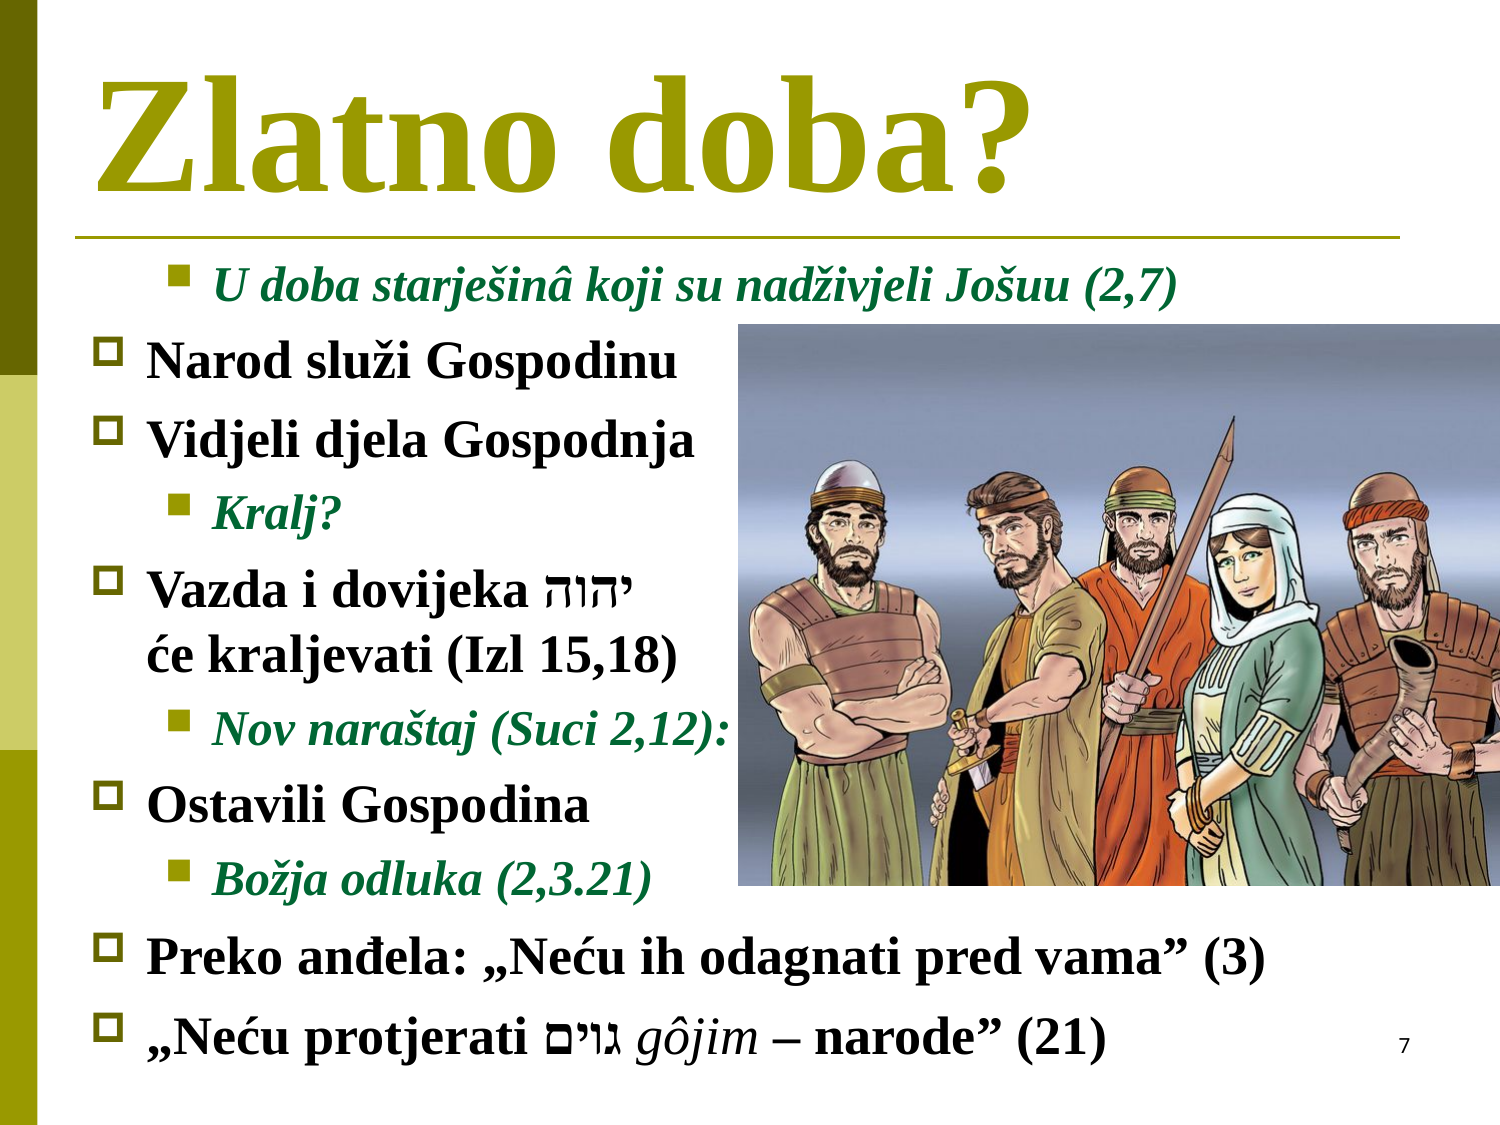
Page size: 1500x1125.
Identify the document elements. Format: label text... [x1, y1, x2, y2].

list U doba starješinâ koji su nadživjeli Jošuu (2,7) Narod služi Gospodinu Vidjeli djela Gospodnja Kralj? Vazda i dovijeka יהוה će kraljevati (Izl 15,18) Nov naraštaj (Suci 2,12): Ostavili Gospodina Božja odluka (2,3.21) Preko anđela: „Neću ih odagnati pred vama” (3) „Neću protjerati גוים gôjim – narode” (21) [75, 243, 1500, 1106]
title Zlatno doba? [75, 45, 1426, 233]
picture [738, 324, 1500, 886]
